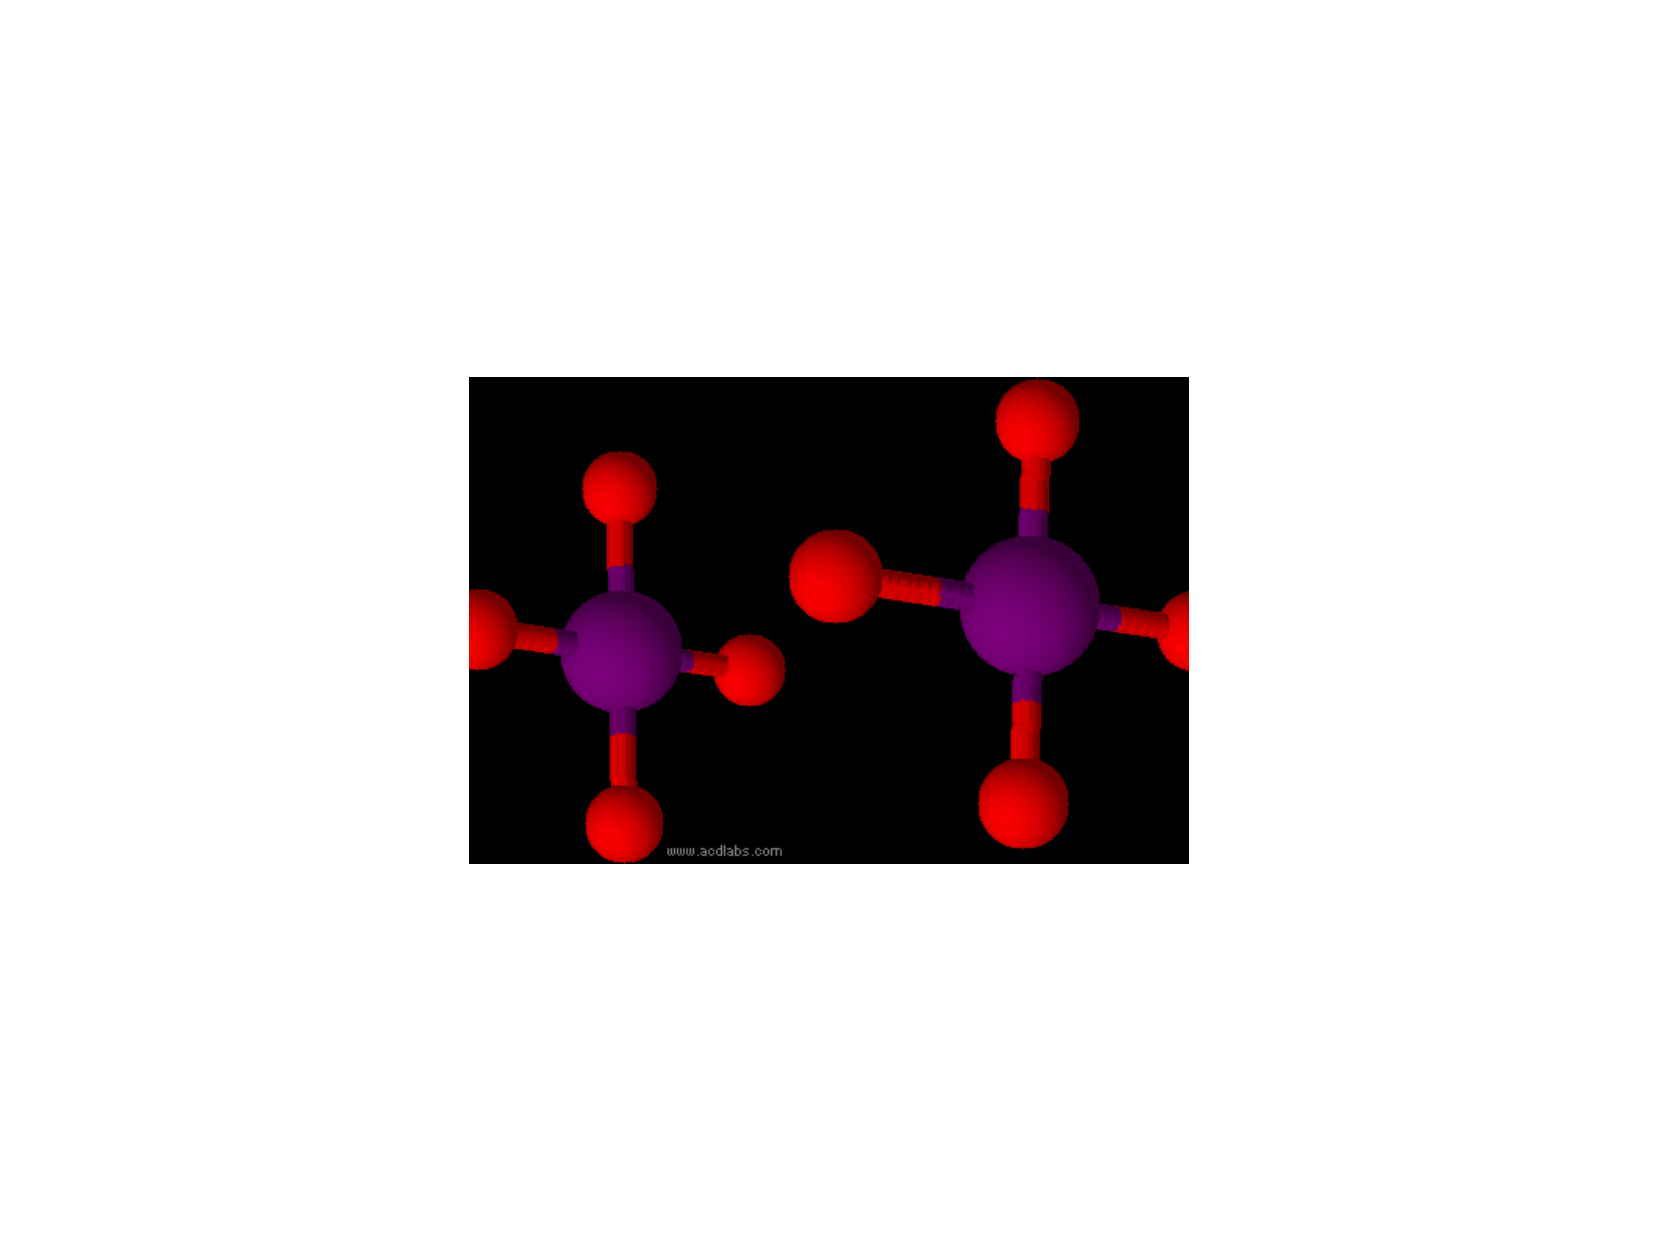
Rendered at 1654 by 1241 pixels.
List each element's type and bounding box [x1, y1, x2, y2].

picture [469, 377, 1189, 864]
